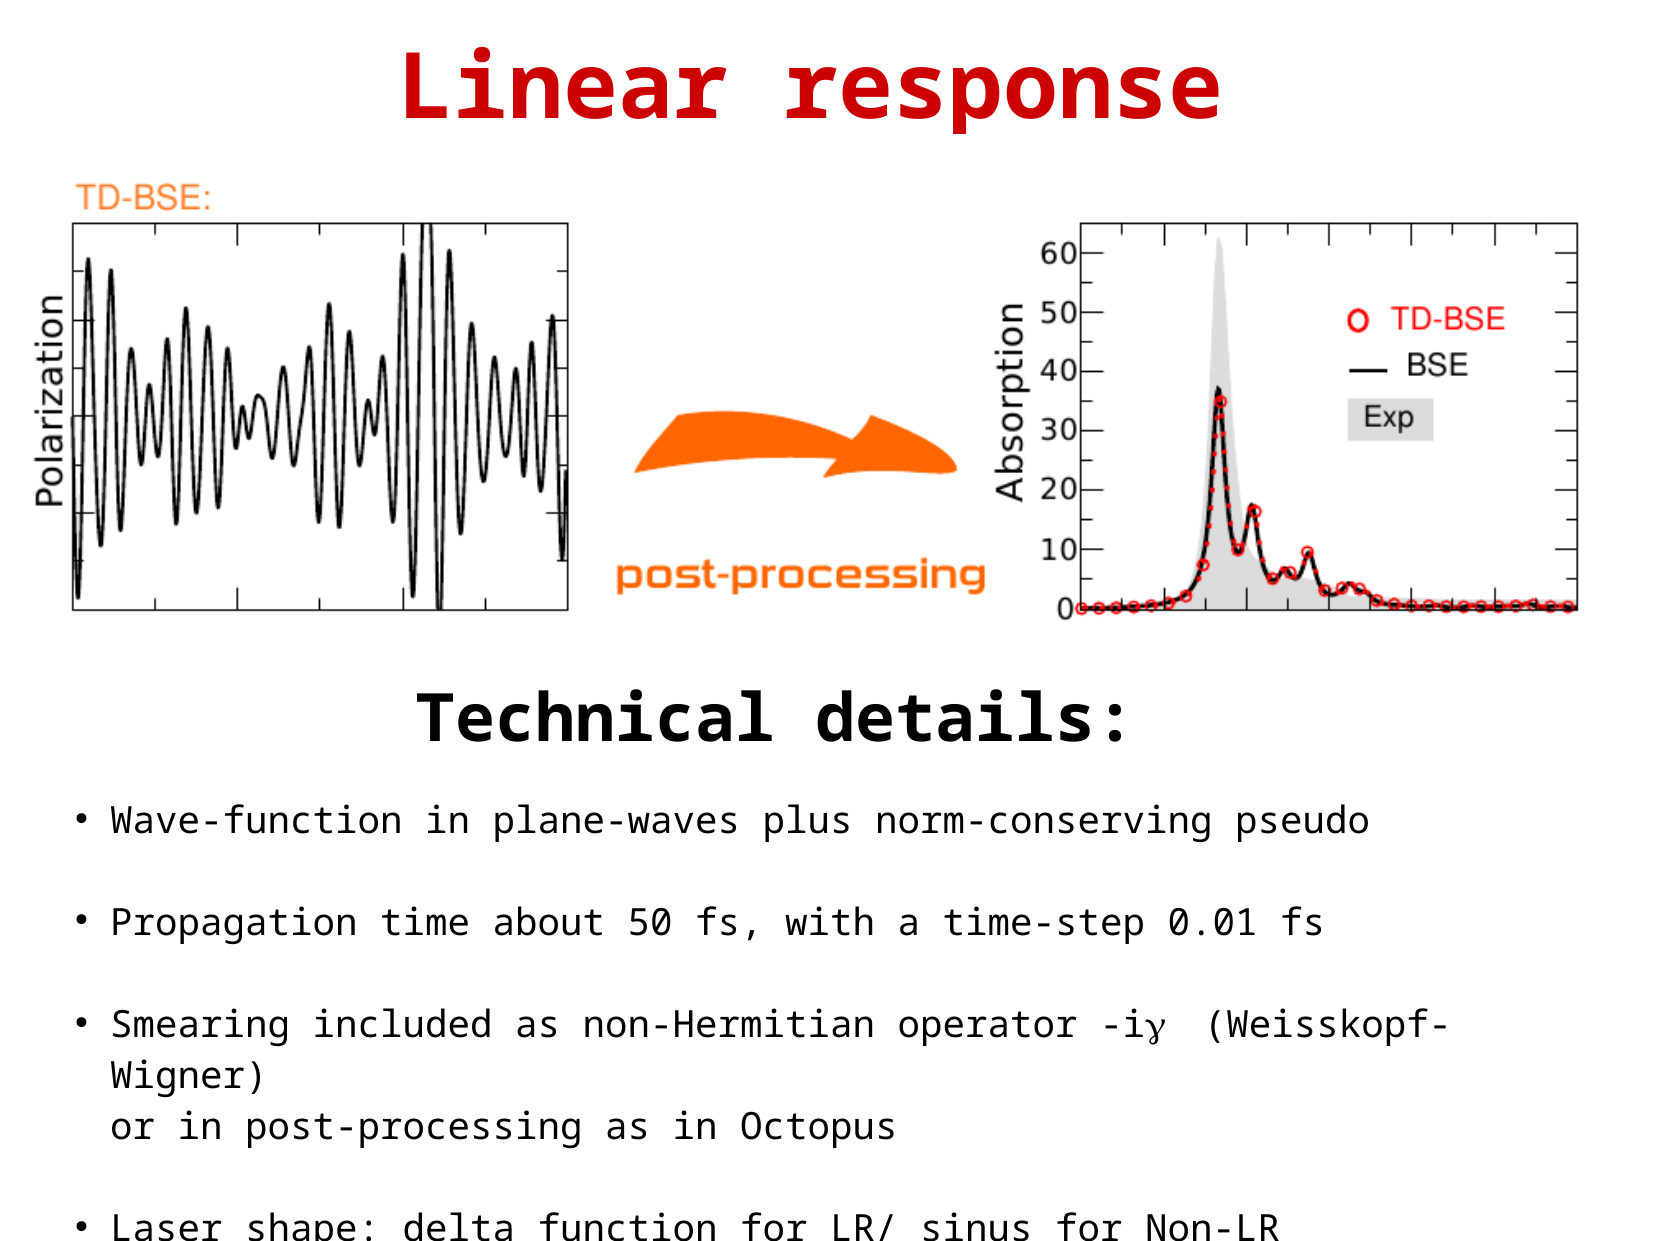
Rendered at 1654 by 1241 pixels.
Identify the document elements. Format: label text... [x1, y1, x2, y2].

text_box Linear response [360, 30, 1261, 134]
text_box Wave-function in plane-waves plus norm-conserving pseudo Propagation time about 50 fs, with a time-step 0.01 fs Smearing included as non-Hermitian operator -ig (Weisskopf-Wigner) or in post-processing as in Octopus Laser shape: delta function for LR/ sinus for Non-LR [60, 786, 1606, 1180]
text_box Technical details: [405, 662, 1147, 769]
picture [0, 134, 1654, 631]
